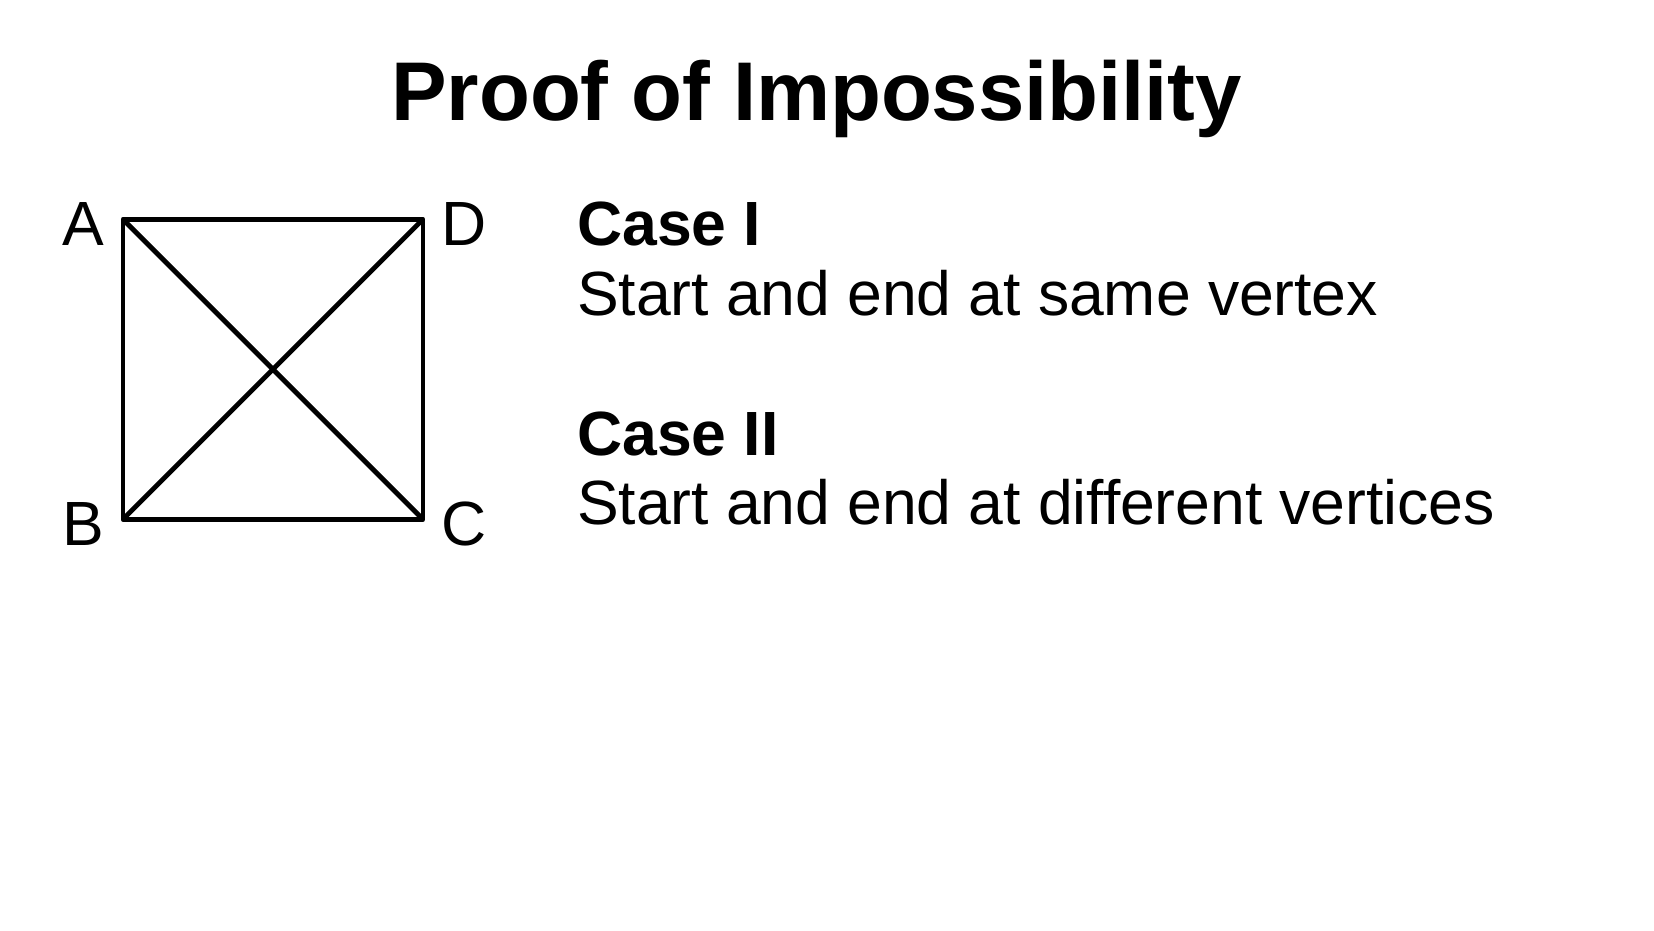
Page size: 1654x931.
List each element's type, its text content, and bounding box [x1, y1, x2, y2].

text_box [88, 223, 268, 515]
text_box A [47, 181, 120, 267]
text_box [278, 224, 423, 514]
text_box [128, 219, 418, 364]
text_box [127, 374, 419, 520]
text_box D [426, 181, 502, 267]
text_box Proof of Impossibility [376, 37, 1277, 146]
text_box Case I Start and end at same vertex Case II Start and end at different vertices [562, 181, 1642, 895]
text_box B [47, 481, 120, 567]
text_box C [426, 481, 502, 567]
